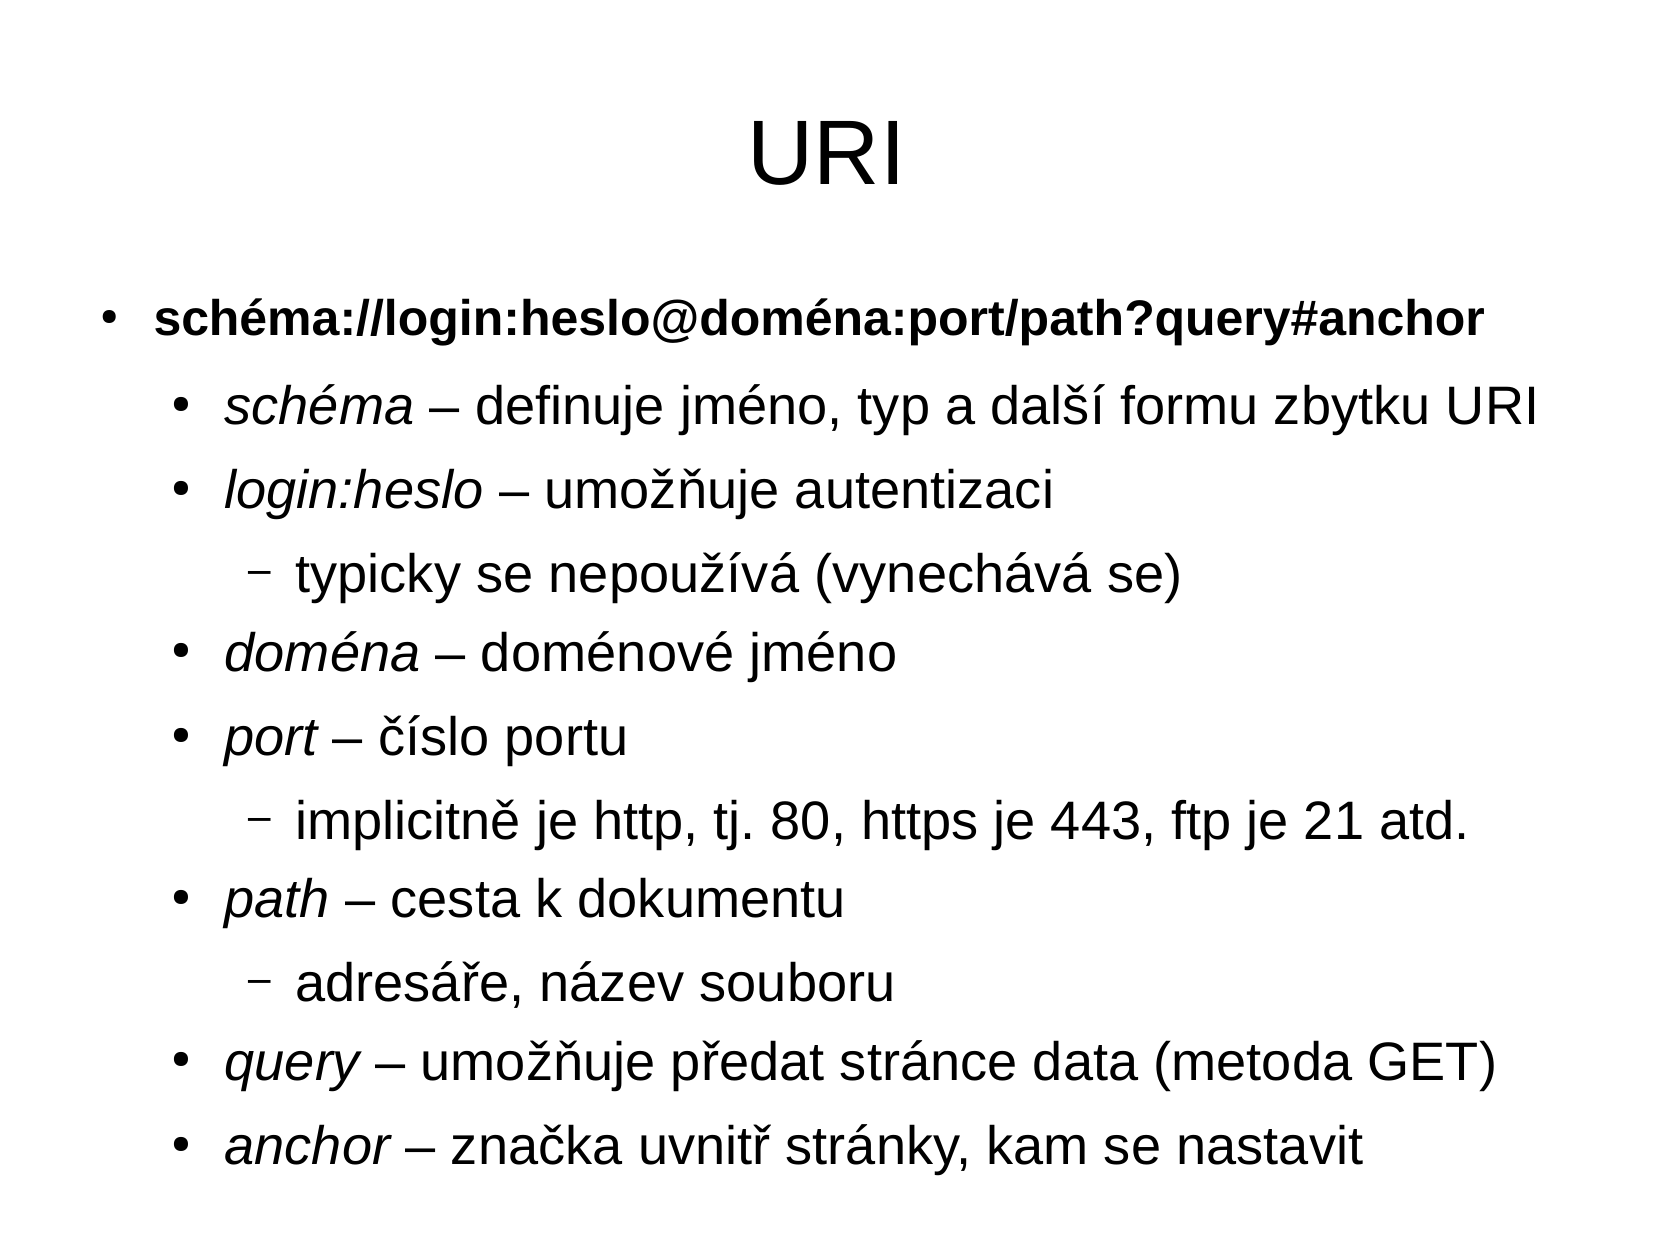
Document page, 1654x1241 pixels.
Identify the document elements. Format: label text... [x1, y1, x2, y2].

list schéma://login:heslo@doména:port/path?query#anchor schéma – definuje jméno, typ a další formu zbytku URI login:heslo – umožňuje autentizaci typicky se nepoužívá (vynechává se) doména – doménové jméno port – číslo portu implicitně je http, tj. 80, https je 443, ftp je 21 atd. path – cesta k dokumentu adresáře, název souboru query – umožňuje předat stránce data (metoda GET) anchor – značka uvnitř stránky, kam se nastavit [82, 290, 1571, 1176]
title URI [82, 56, 1571, 250]
